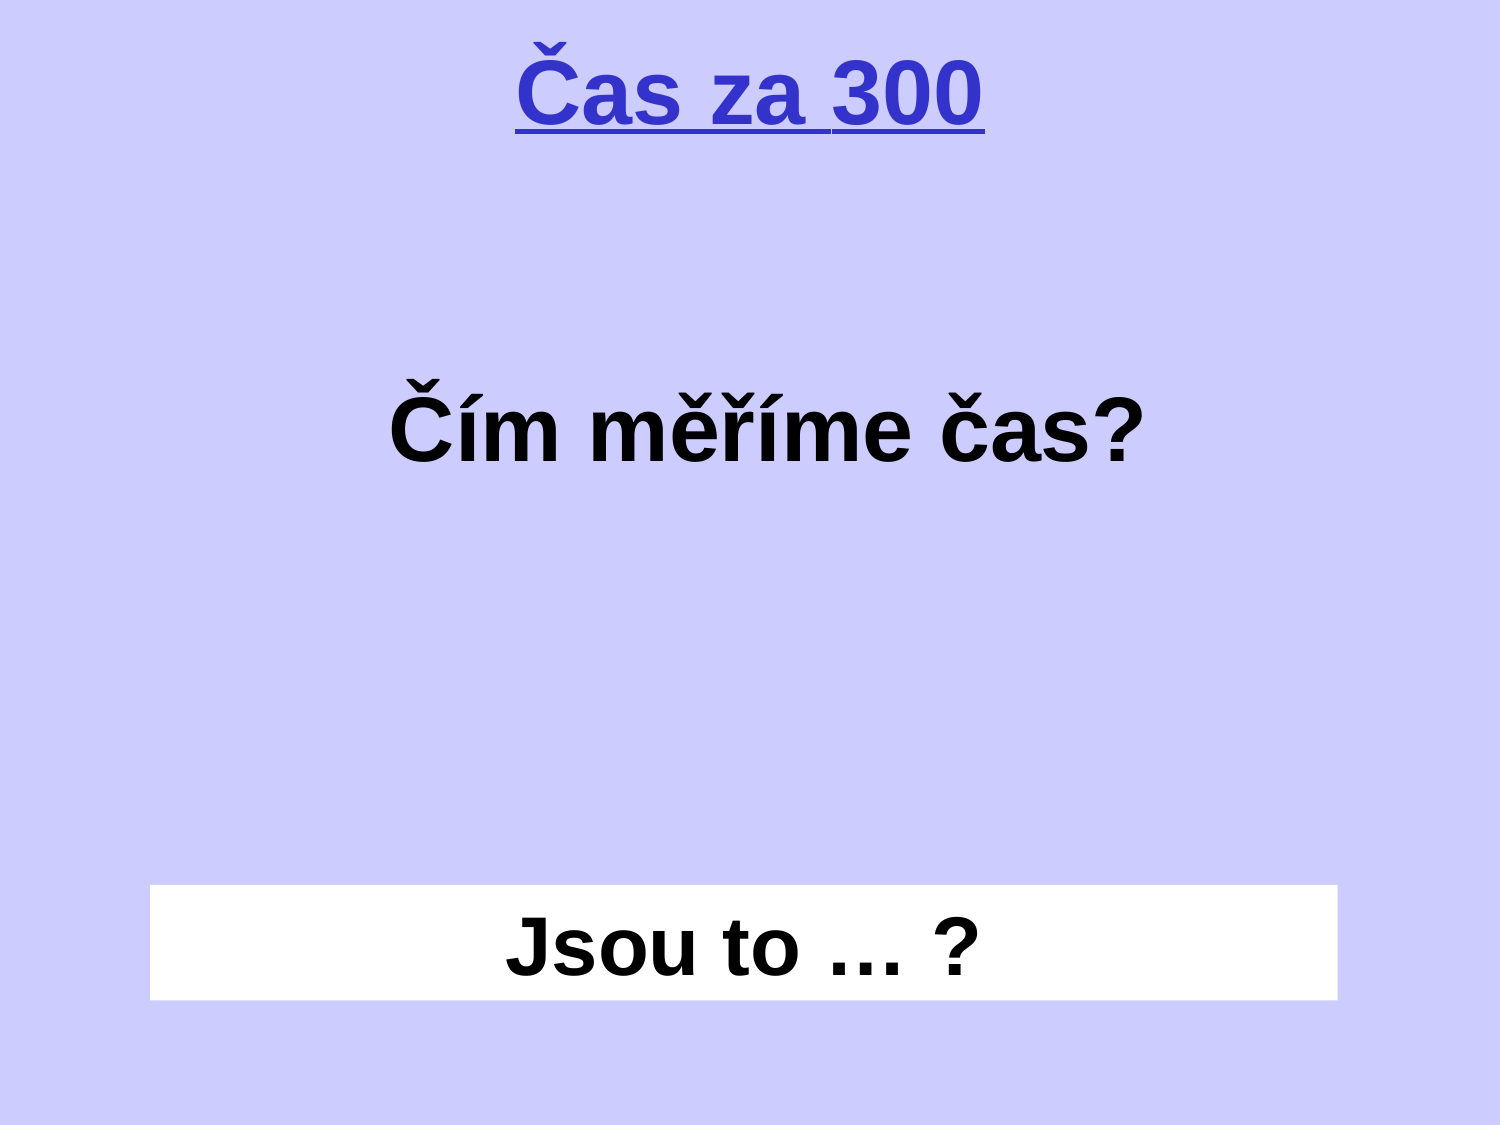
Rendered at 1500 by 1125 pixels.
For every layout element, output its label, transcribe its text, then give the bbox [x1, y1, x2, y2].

text_box Čím měříme čas? [112, 361, 1426, 488]
text_box Jsou to … ? [150, 884, 1338, 1001]
text_box Čas za 300 [0, 24, 1500, 151]
